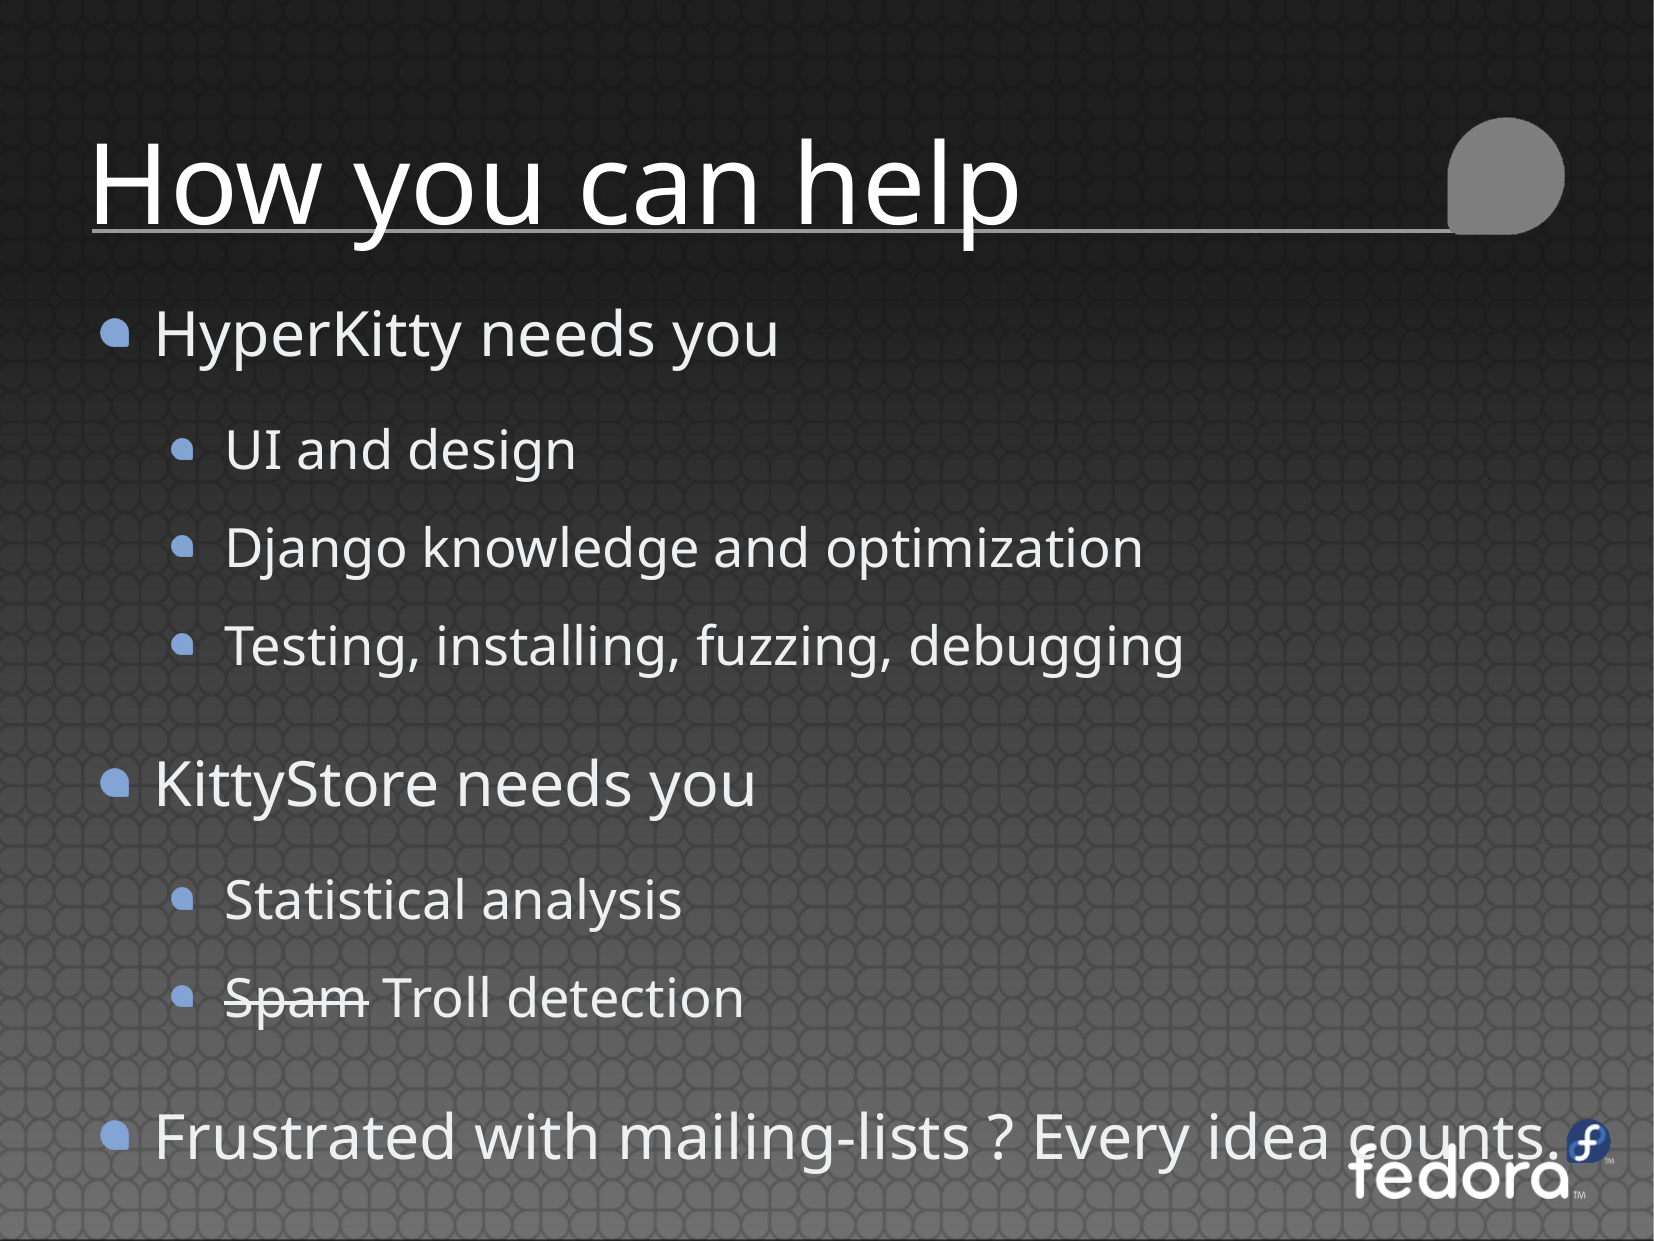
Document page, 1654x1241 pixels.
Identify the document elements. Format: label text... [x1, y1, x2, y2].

title How you can help [86, 110, 1576, 251]
picture [0, 0, 1654, 1241]
list HyperKitty needs you UI and design Django knowledge and optimization Testing, installing, fuzzing, debugging KittyStore needs you Statistical analysis Spam Troll detection Frustrated with mailing-lists ? Every idea counts. [82, 290, 1571, 1086]
